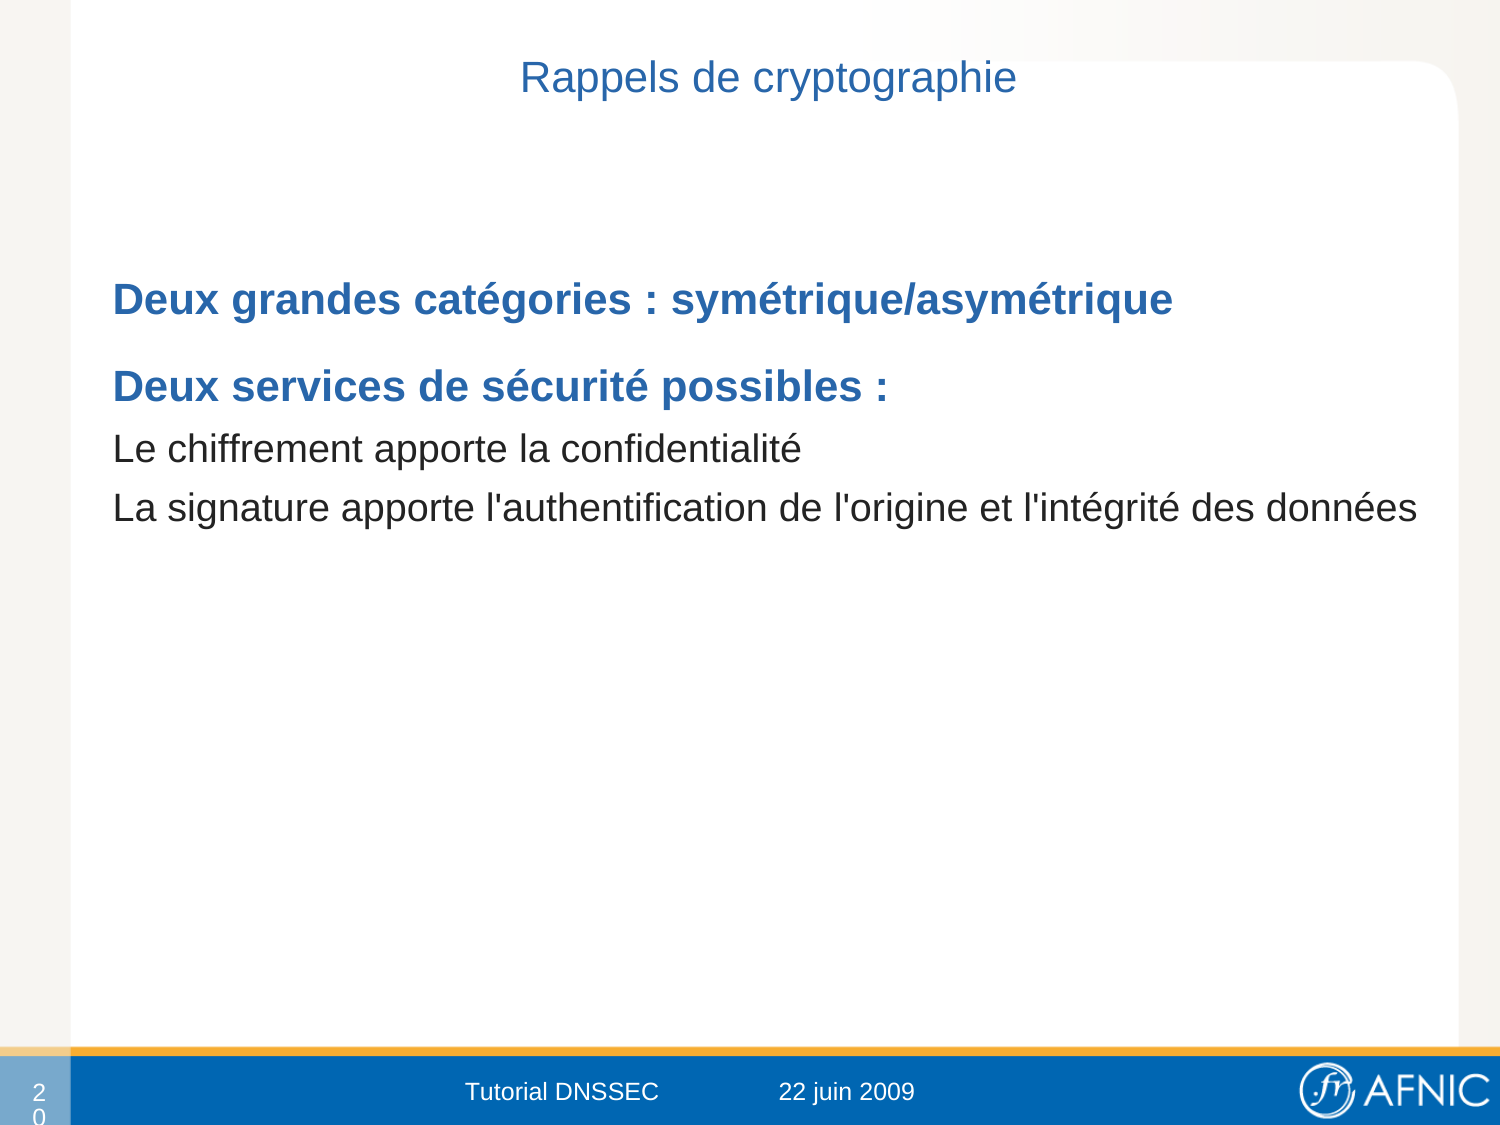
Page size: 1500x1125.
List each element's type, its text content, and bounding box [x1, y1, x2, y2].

list Deux grandes catégories : symétrique/asymétrique Deux services de sécurité possibles : Le chiffrement apporte la confidentialité La signature apporte l'authentification de l'origine et l'intégrité des données [112, 266, 1426, 994]
title Rappels de cryptographie [112, 12, 1426, 138]
picture [35, 1110, 43, 1124]
picture [0, 0, 1500, 1125]
